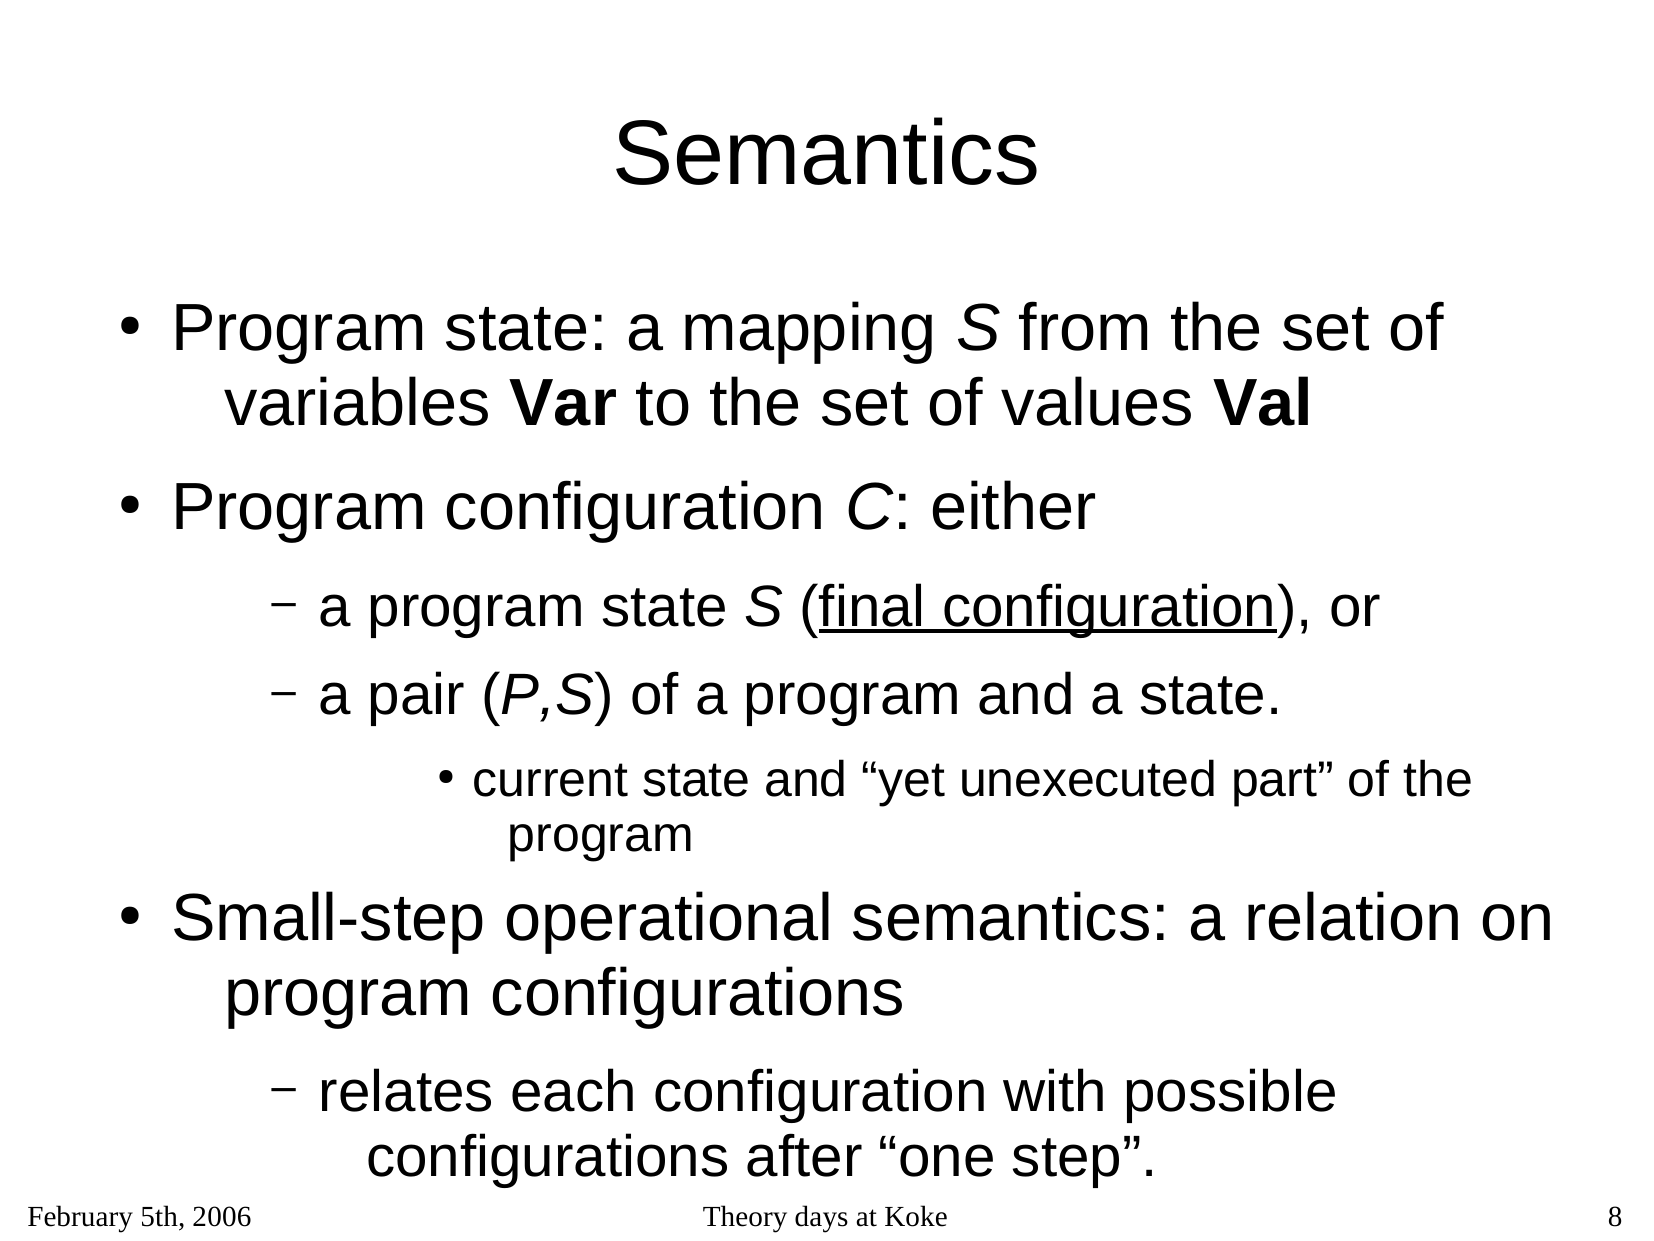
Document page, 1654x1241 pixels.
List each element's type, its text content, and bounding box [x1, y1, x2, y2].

title Semantics [82, 49, 1571, 257]
list Program state: a mapping S from the set of variables Var to the set of values Val Program configuration C: either a program state S (final configuration), or a pair (P,S) of a program and a state. current state and “yet unexecuted part” of the program Small-step operational semantics: a relation on program configurations relates each configuration with possible configurations after “one step”. [82, 290, 1571, 1134]
